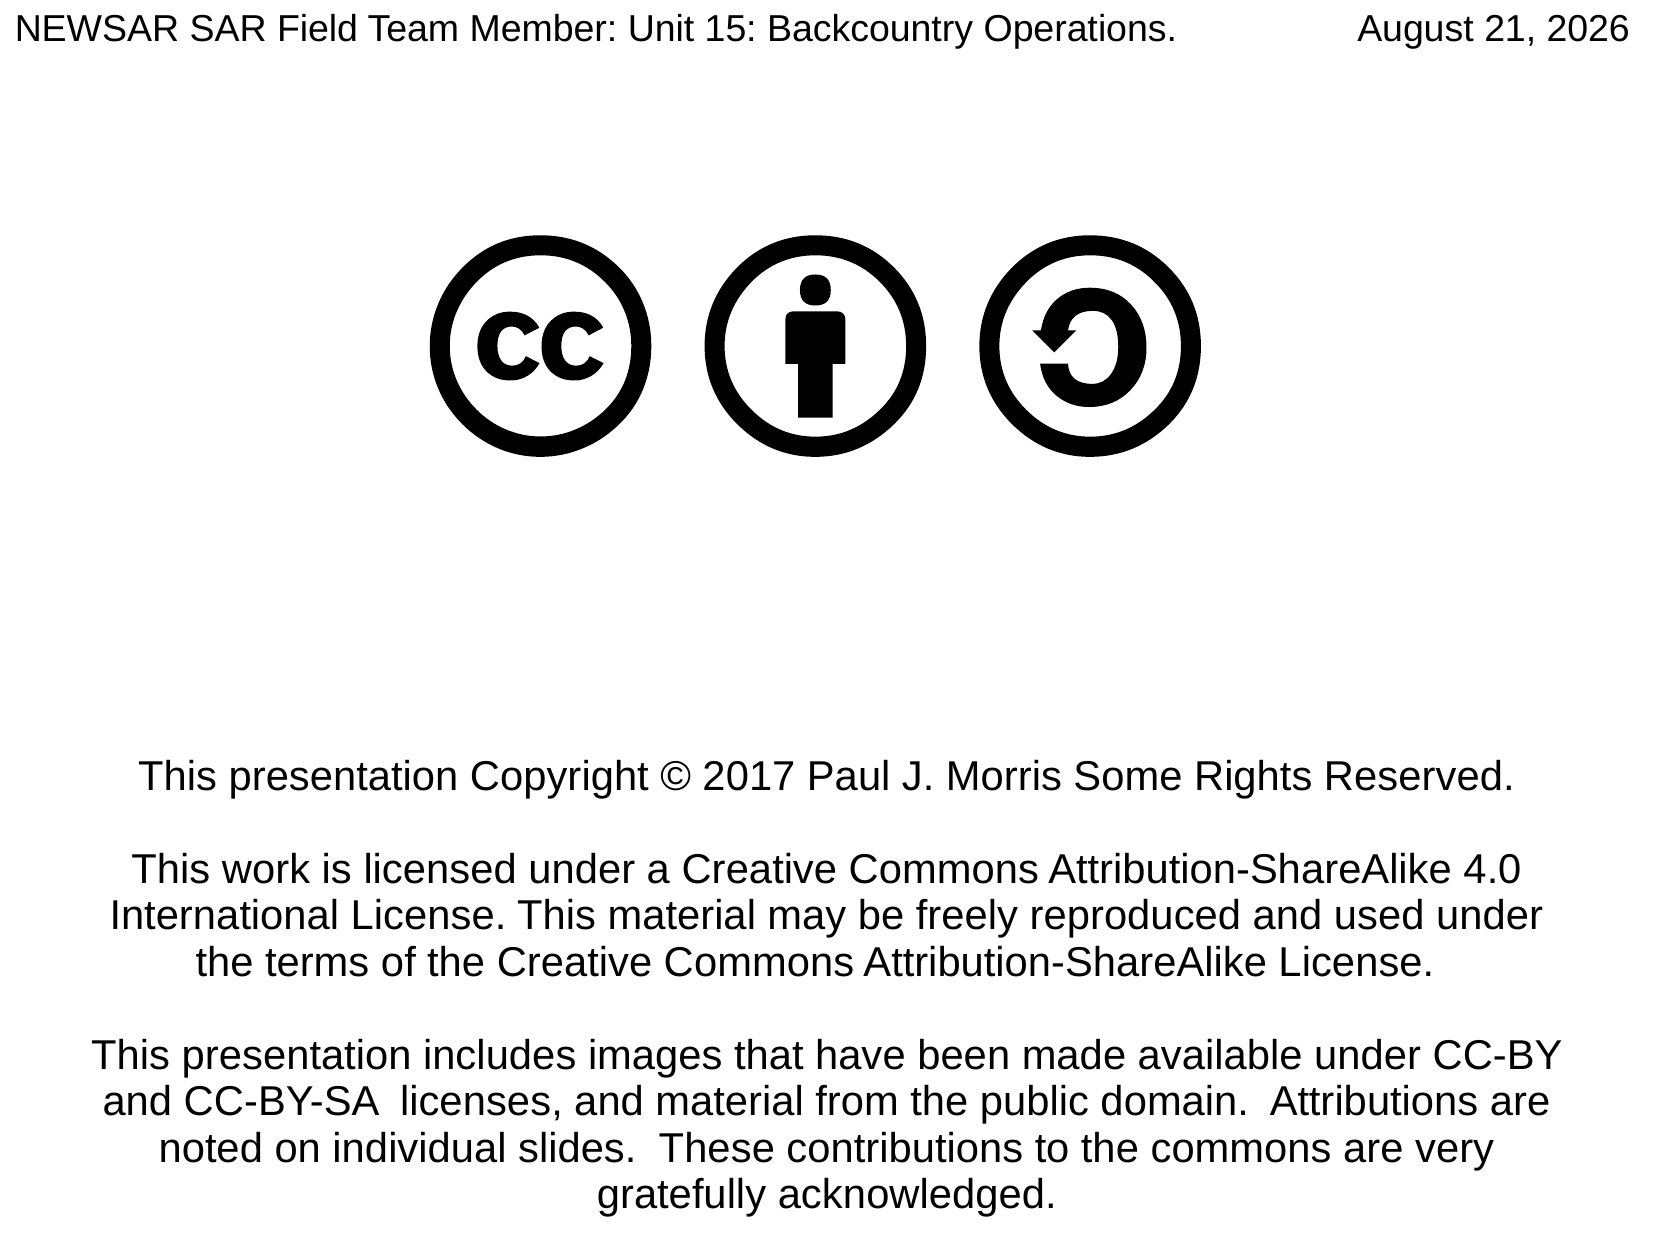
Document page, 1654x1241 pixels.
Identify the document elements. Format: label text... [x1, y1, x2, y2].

text_box NEWSAR SAR Field Team Member: Unit 15: Backcountry Operations. [0, 0, 1193, 57]
text_box February 19, 2020 [1198, 0, 1645, 57]
picture [428, 233, 654, 459]
text_box This presentation Copyright © 2017 Paul J. Morris Some Rights Reserved. This work is licensed under a Creative Commons Attribution-ShareAlike 4.0 International License. This material may be freely reproduced and used under the terms of the Creative Commons Attribution-ShareAlike License. This presentation includes images that have been made available under CC-BY and CC-BY-SA licenses, and material from the public domain. Attributions are noted on individual slides. These contributions to the commons are very gratefully acknowledged. [82, 739, 1571, 1231]
picture [977, 233, 1203, 459]
picture [702, 233, 928, 459]
